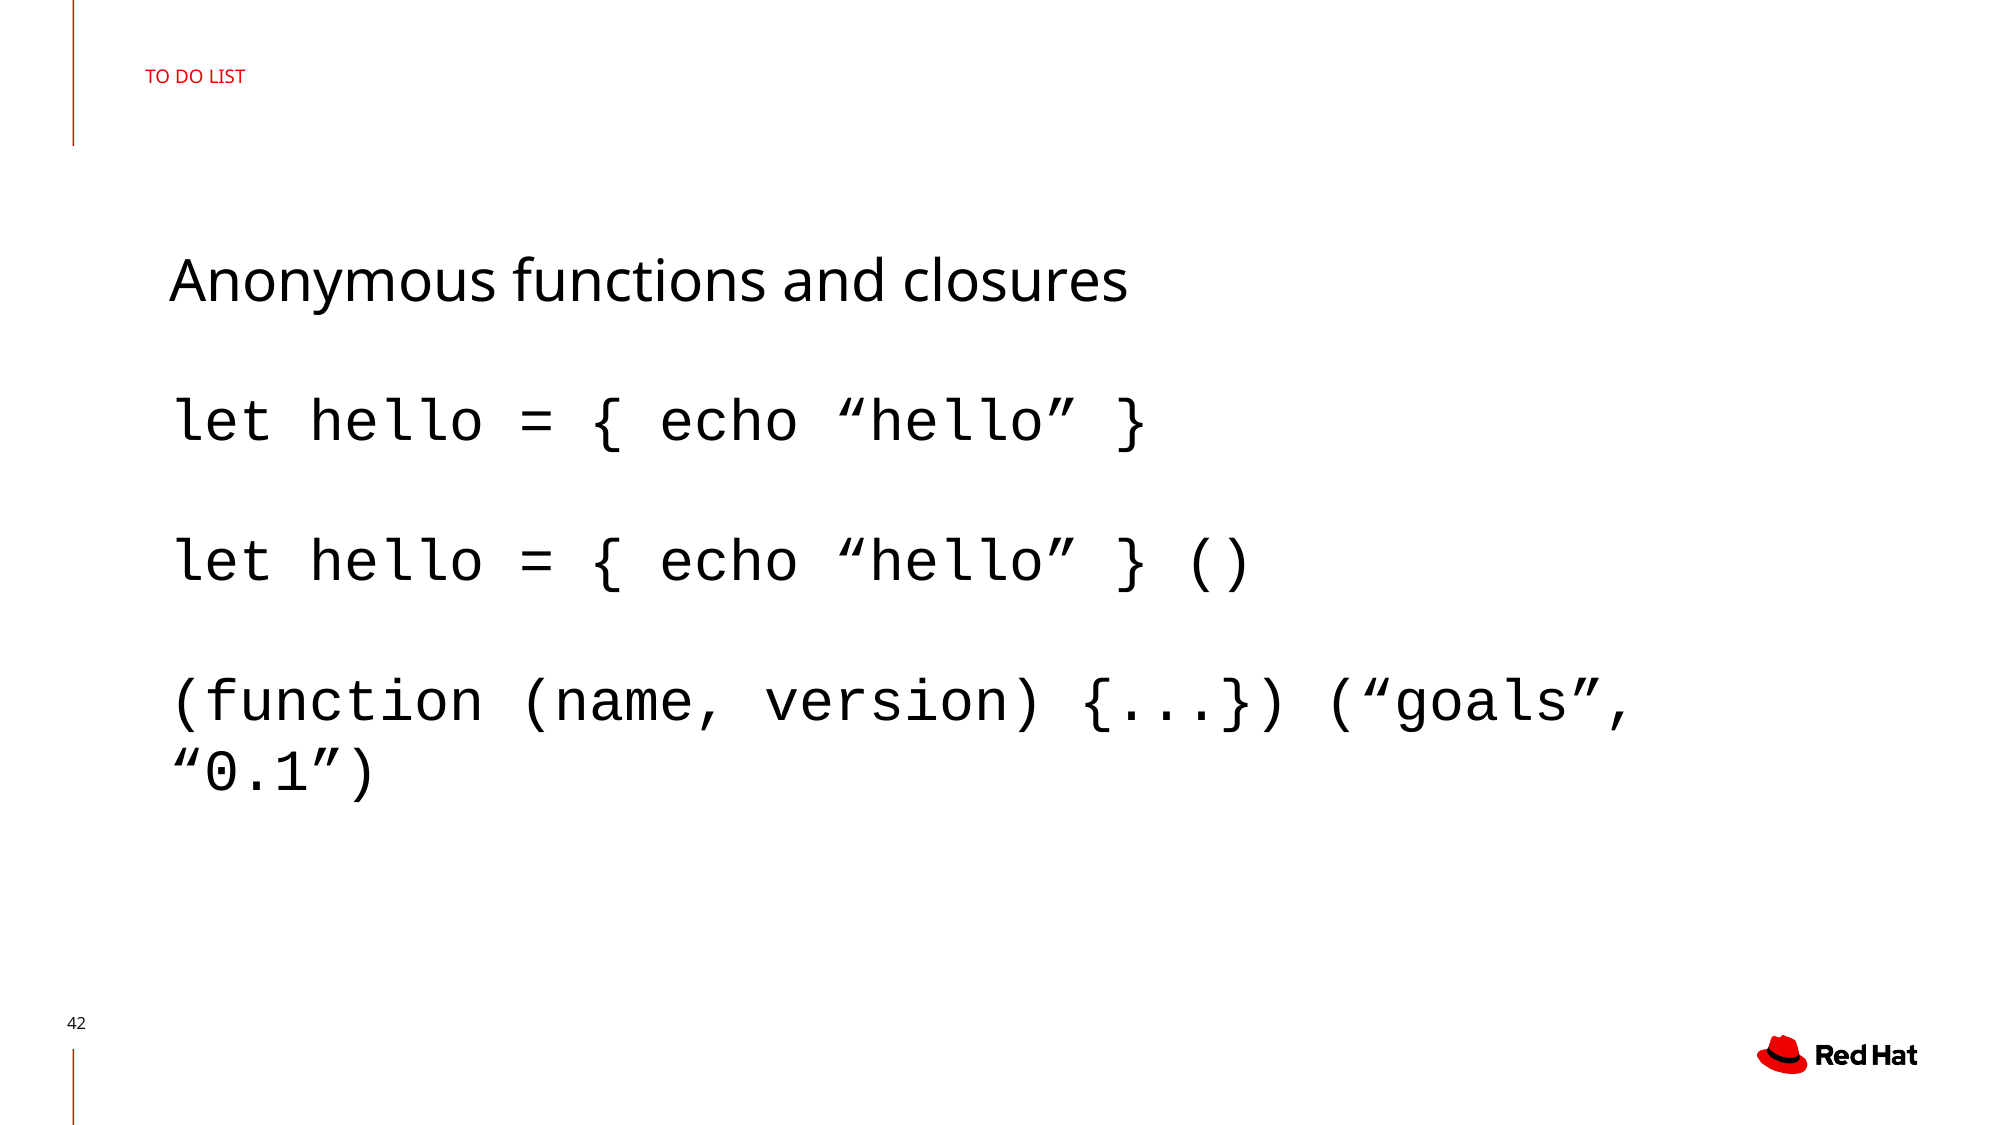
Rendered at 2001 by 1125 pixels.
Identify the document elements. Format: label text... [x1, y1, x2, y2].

text_box Anonymous functions and closures let hello = { echo “hello” } let hello = { echo “hello” } () (function (name, version) {...}) (“goals”, “0.1”) [154, 235, 1807, 810]
picture [1757, 1035, 1918, 1074]
text_box TO DO LIST [73, 9, 918, 144]
